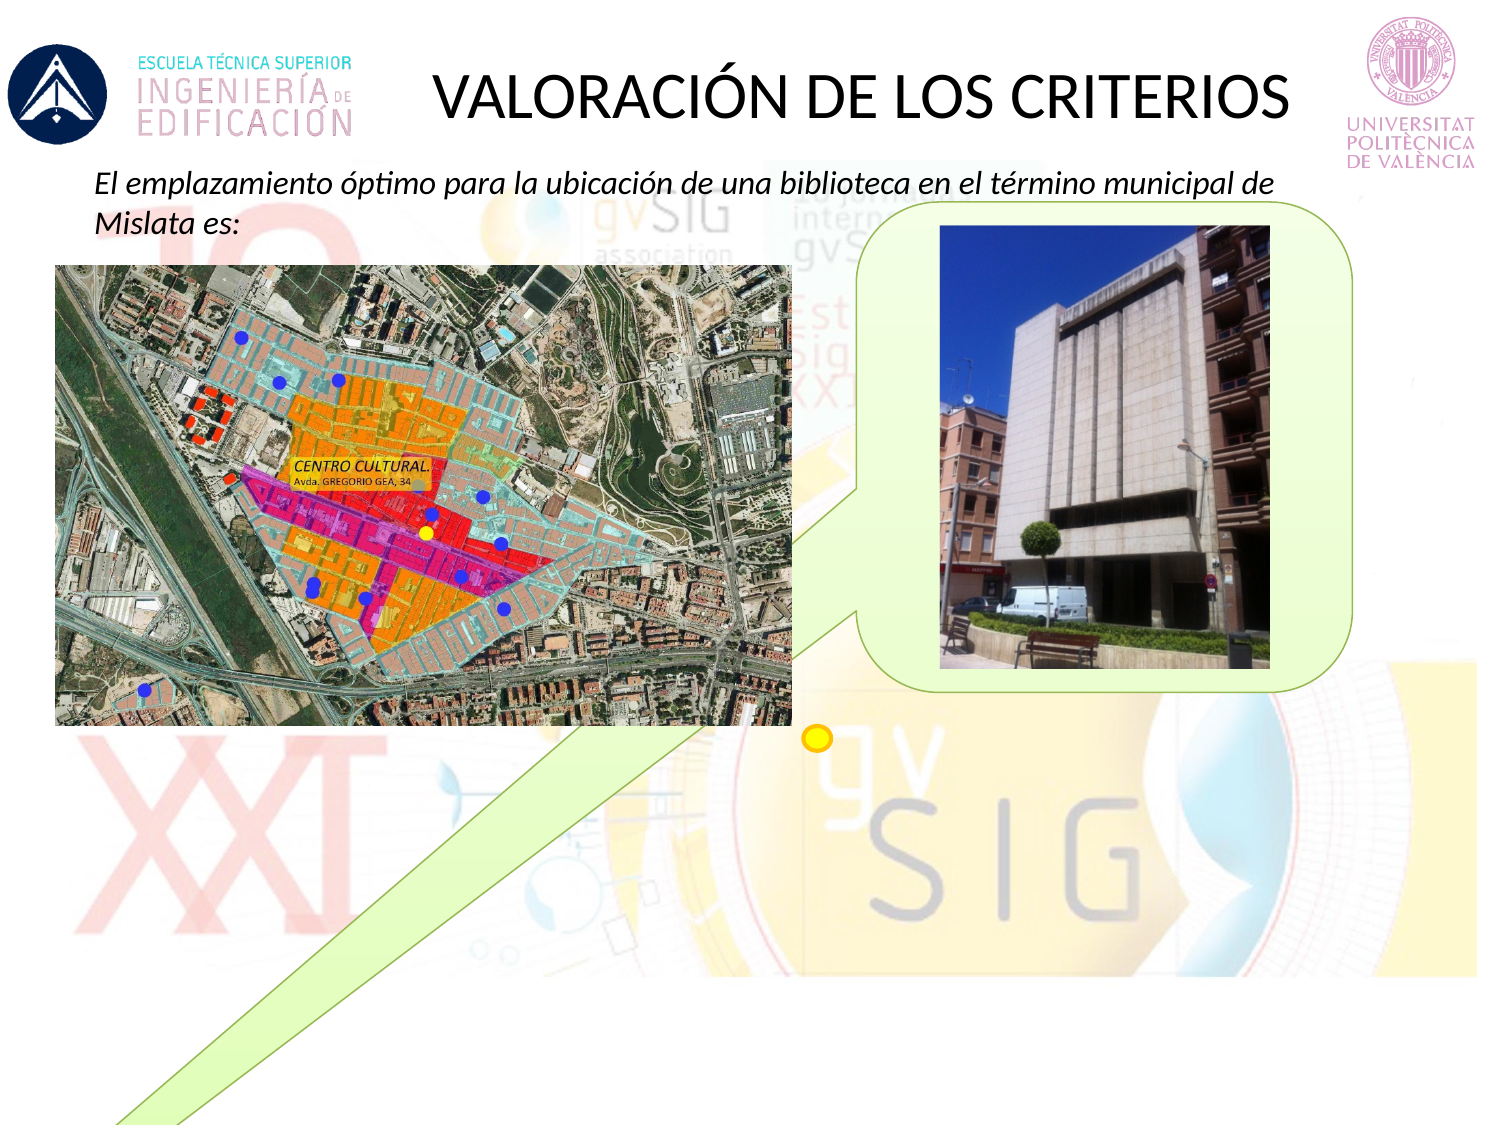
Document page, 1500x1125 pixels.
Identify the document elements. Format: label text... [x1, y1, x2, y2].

text_box VALORACIÓN DE LOS CRITERIOS [407, 44, 1317, 140]
text_box El emplazamiento óptimo para la ubicación de una biblioteca en el término municipal de Mislata es: [4, 153, 1400, 249]
picture [939, 225, 1270, 669]
text_box [803, 726, 832, 751]
text_box [792, 201, 1353, 693]
text_box [116, 726, 705, 1125]
picture [0, 0, 1491, 1125]
